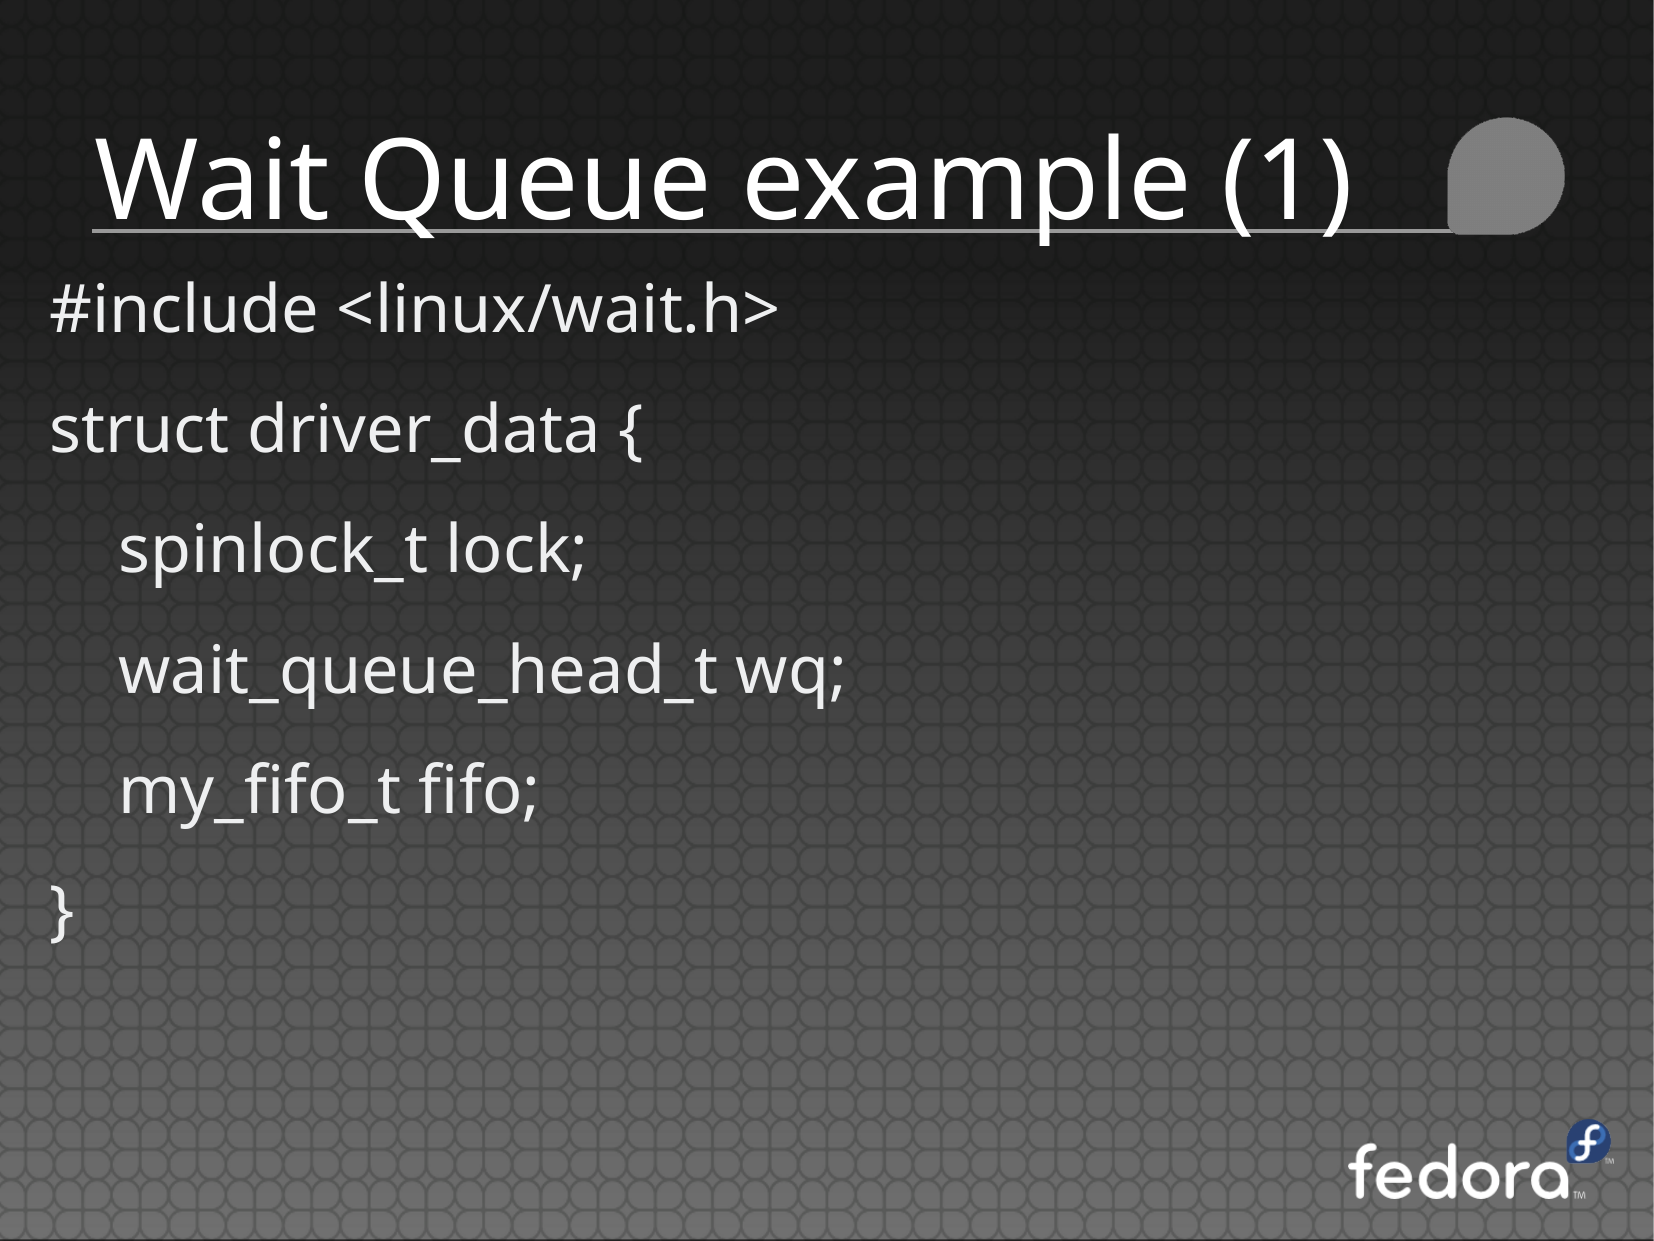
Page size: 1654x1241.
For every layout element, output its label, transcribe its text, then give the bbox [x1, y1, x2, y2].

list #include <linux/wait.h> struct driver_data { spinlock_t lock; wait_queue_head_t wq; my_fifo_t fifo; } [49, 260, 1607, 1090]
picture [0, 0, 1654, 1241]
title Wait Queue example (1) [94, 100, 1426, 251]
